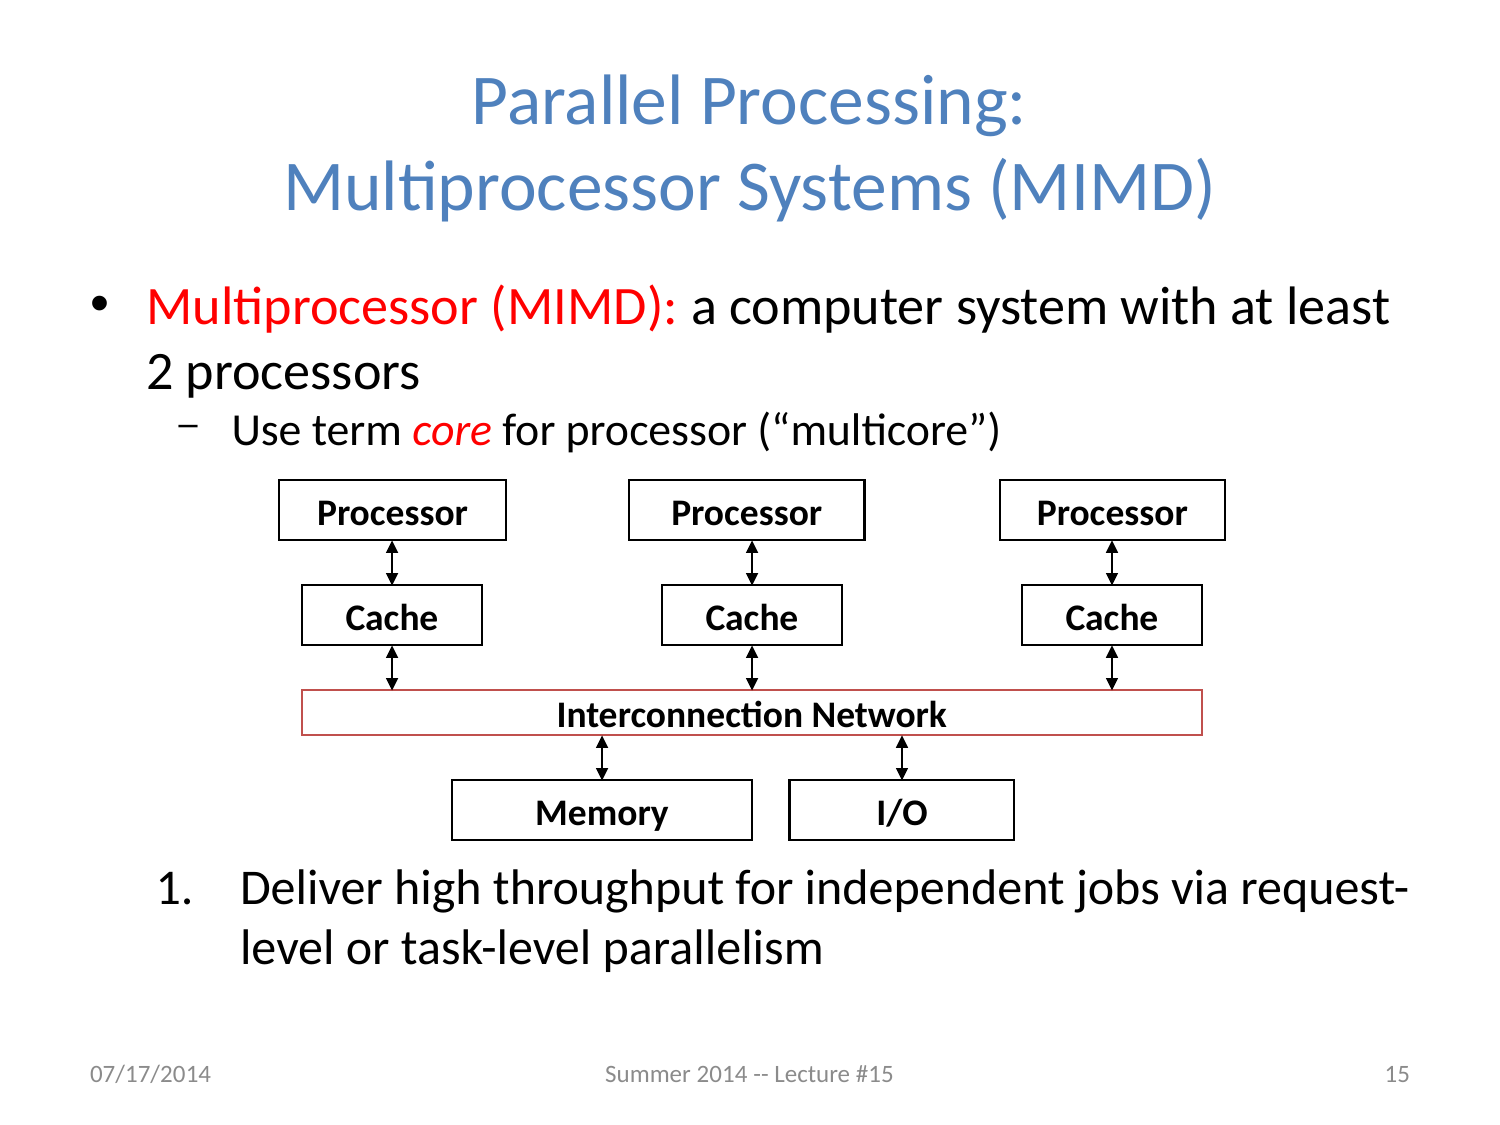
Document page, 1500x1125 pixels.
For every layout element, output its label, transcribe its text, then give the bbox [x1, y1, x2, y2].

list Multiprocessor (MIMD): a computer system with at least 2 processors Use term core for processor (“multicore”) Deliver high throughput for independent jobs via request-level or task-level parallelism [75, 262, 1425, 1073]
slide_number 07/17/2014 [75, 1042, 425, 1103]
text_box Memory [452, 780, 752, 841]
text_box Cache [302, 585, 482, 646]
slide_number <number> [1074, 1042, 1425, 1103]
title Parallel Processing: Multiprocessor Systems (MIMD) [75, 45, 1425, 233]
text_box Interconnection Network [302, 690, 1202, 736]
footer Summer 2014 -- Lecture #15 [512, 1042, 988, 1103]
text_box Processor [999, 480, 1225, 541]
text_box Cache [1022, 585, 1202, 646]
text_box Processor [279, 480, 507, 541]
text_box Processor [629, 480, 865, 541]
text_box Cache [662, 585, 842, 646]
text_box I/O [789, 780, 1015, 841]
